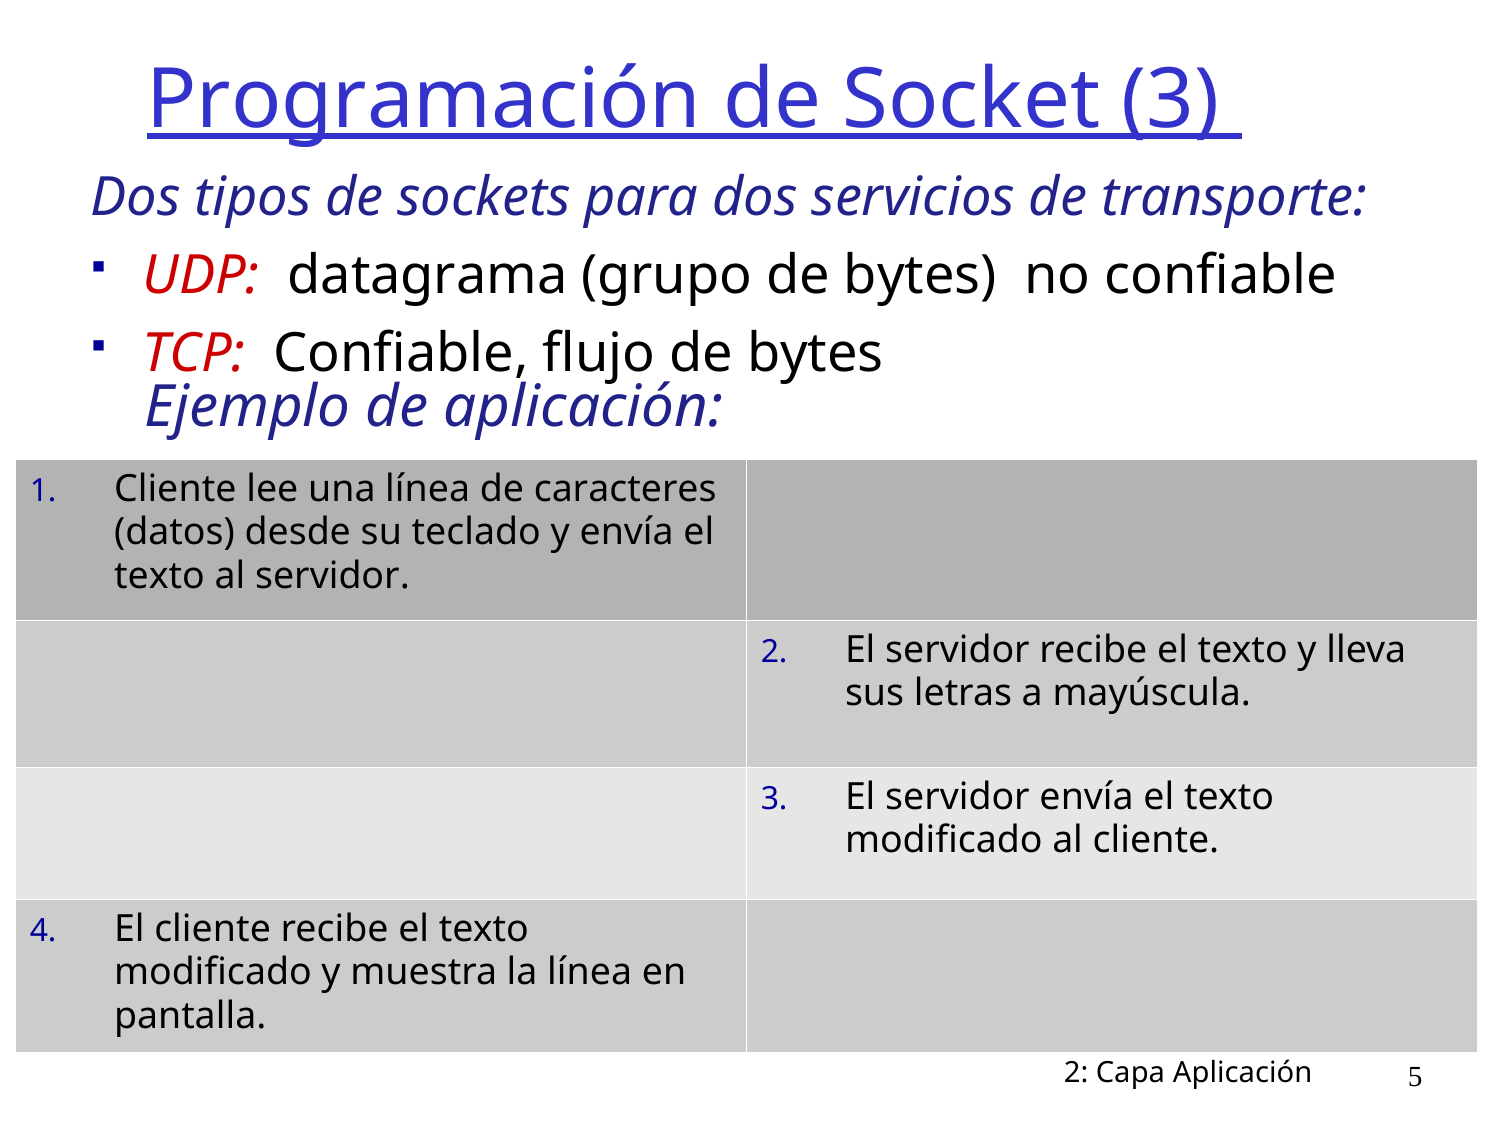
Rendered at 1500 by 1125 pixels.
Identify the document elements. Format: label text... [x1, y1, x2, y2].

table_header [747, 460, 1477, 620]
table_cell [747, 900, 1477, 1052]
table_cell El servidor recibe el texto y lleva sus letras a mayúscula. [747, 621, 1477, 767]
table_cell El cliente recibe el texto modificado y muestra la línea en pantalla. [16, 900, 746, 1052]
list Dos tipos de sockets para dos servicios de transporte: UDP: datagrama (grupo de bytes) no confiable TCP: Confiable, flujo de bytes [75, 153, 1392, 405]
table_cell [16, 621, 746, 767]
title Programación de Socket (3) [100, 0, 1376, 153]
table_header Cliente lee una línea de caracteres (datos) desde su teclado y envía el texto al servidor. [16, 460, 746, 620]
table_cell El servidor envía el texto modificado al cliente. [747, 768, 1477, 899]
table_cell [16, 768, 746, 899]
text_box Ejemplo de aplicación: [7, 370, 848, 464]
